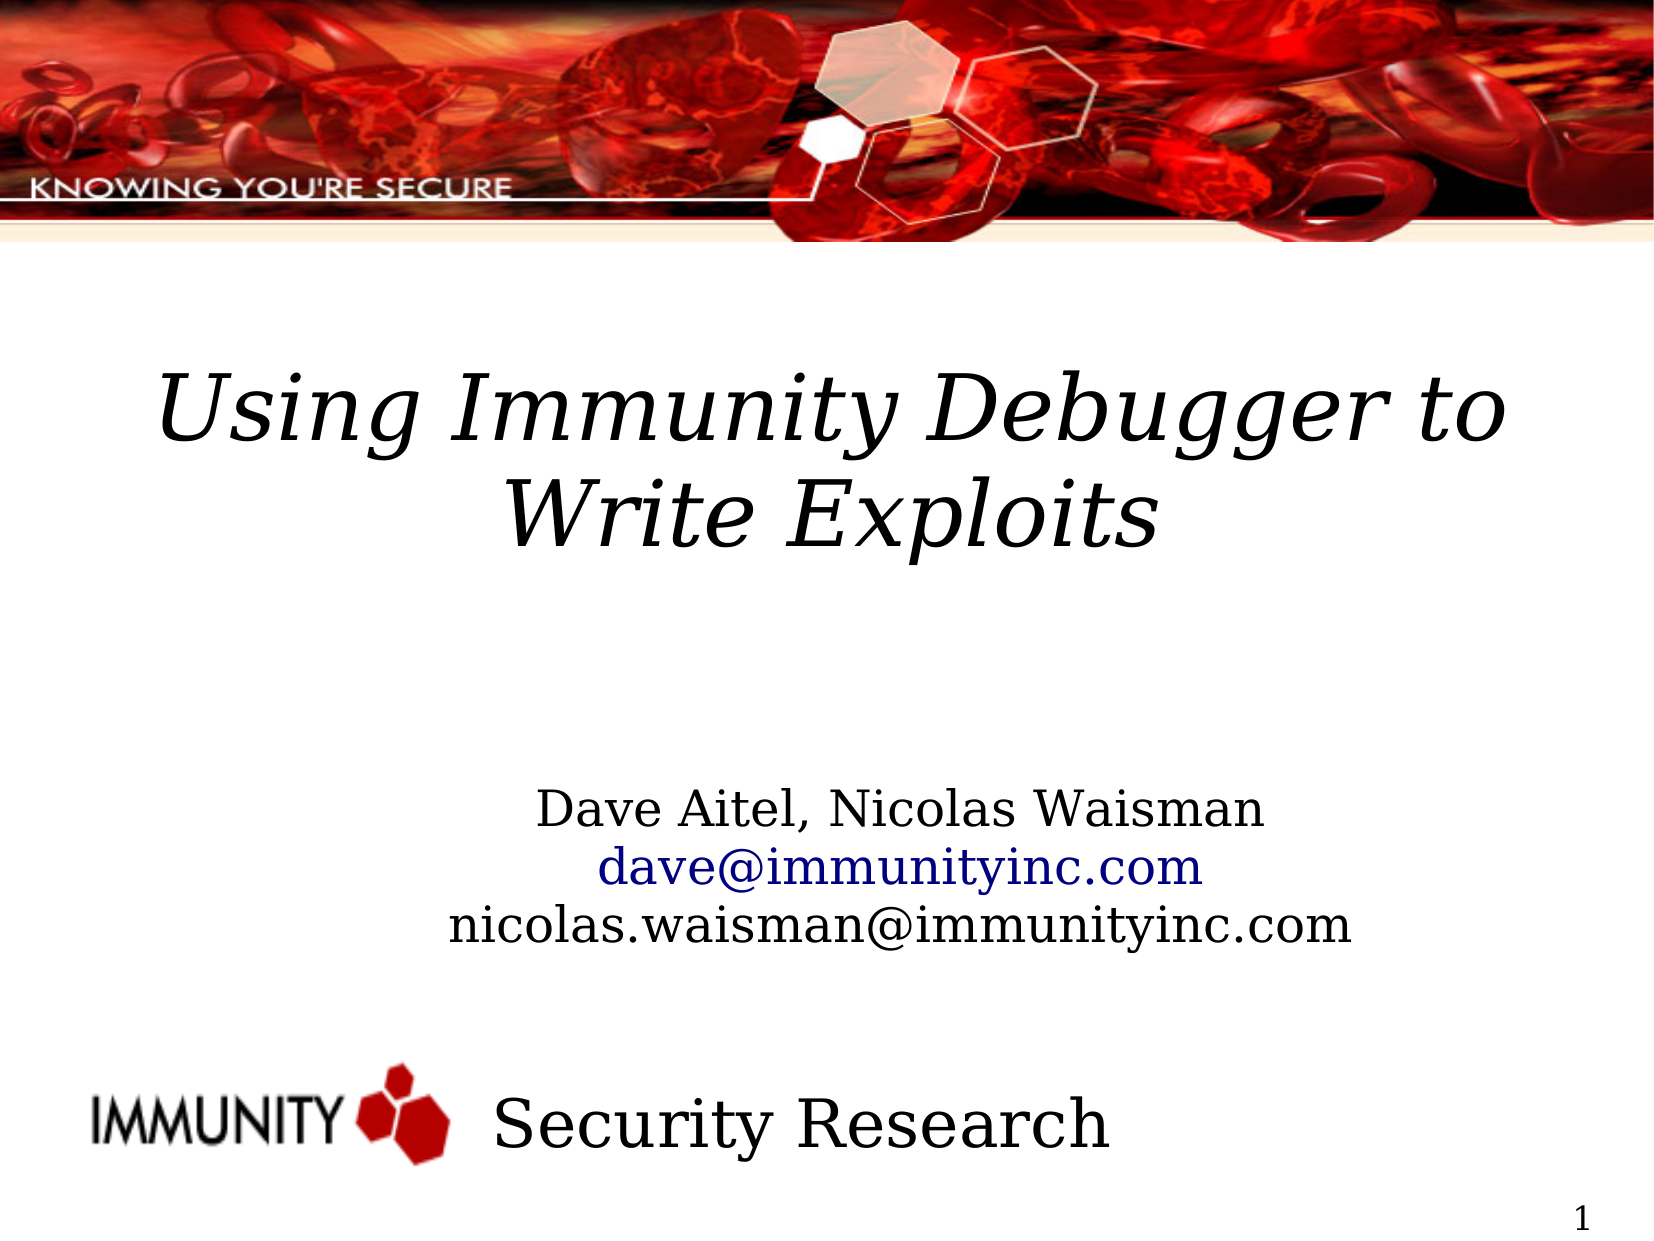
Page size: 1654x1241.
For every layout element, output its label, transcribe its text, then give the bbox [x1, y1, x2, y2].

picture [0, 0, 1654, 242]
picture [62, 1029, 466, 1213]
subtitle Security Research [466, 1051, 1193, 1199]
title Using Immunity Debugger to Write Exploits [125, 354, 1538, 569]
text_box Dave Aitel, Nicolas Waisman dave@immunityinc.com nicolas.waisman@immunityinc.com [442, 779, 1359, 955]
